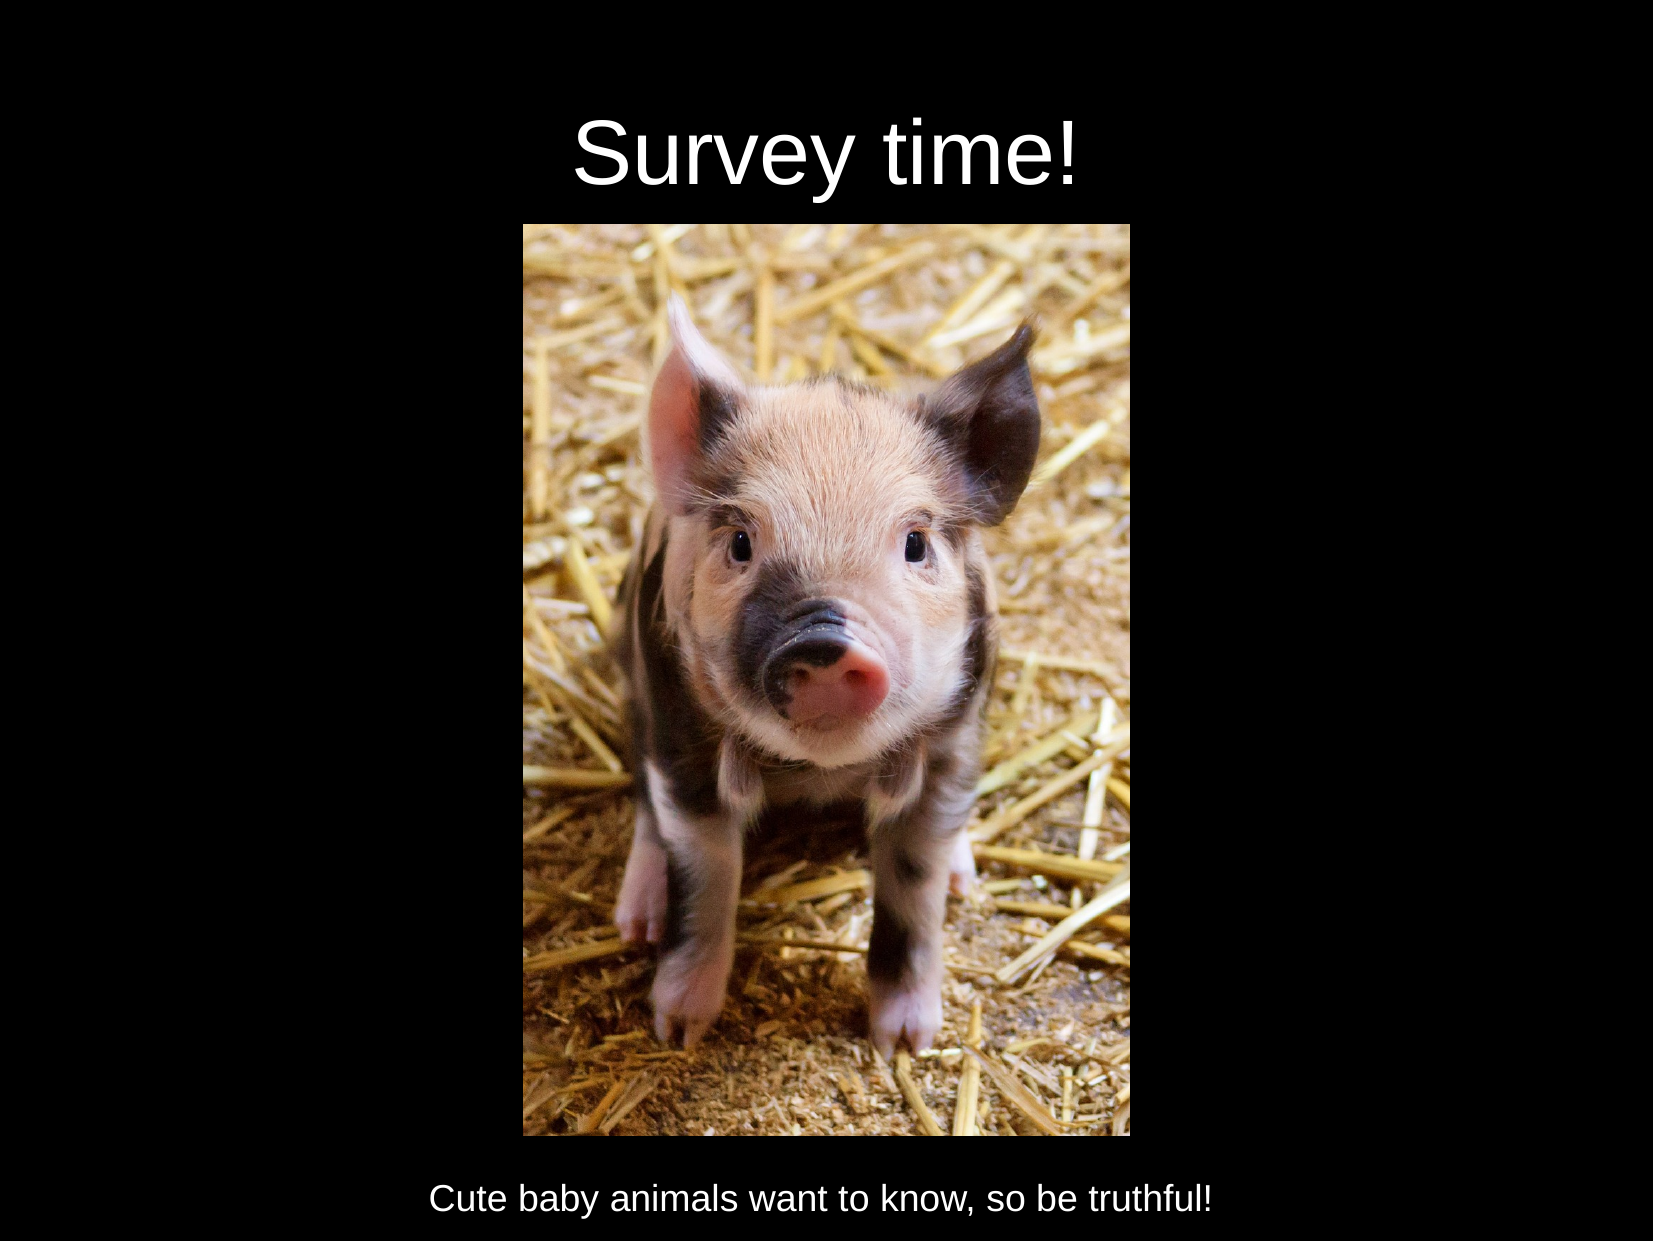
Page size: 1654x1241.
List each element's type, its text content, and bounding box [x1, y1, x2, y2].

text_box Cute baby animals want to know, so be truthful! [413, 1170, 1239, 1227]
picture [523, 224, 1130, 1136]
title Survey time! [82, 49, 1571, 257]
